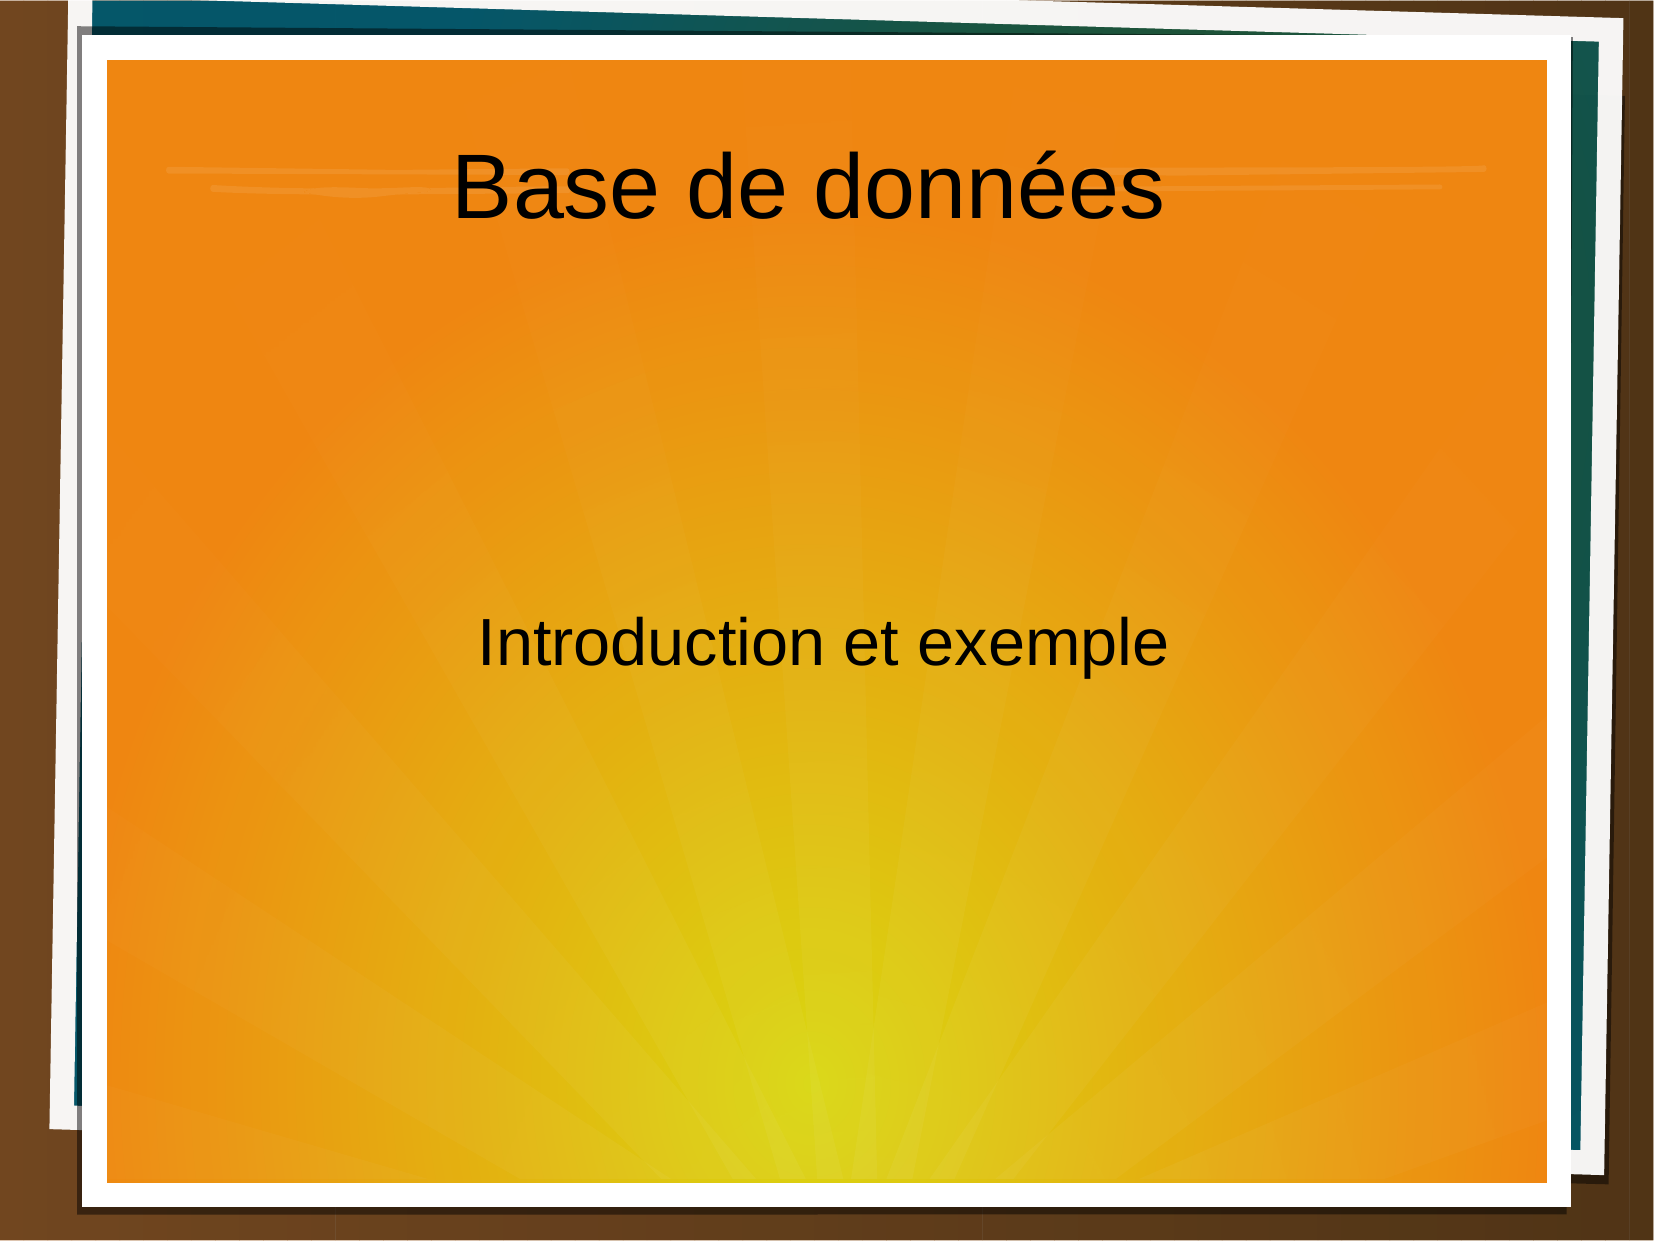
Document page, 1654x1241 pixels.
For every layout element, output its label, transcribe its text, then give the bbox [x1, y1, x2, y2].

subtitle Introduction et exemple [159, 162, 1489, 1123]
title Base de données [283, 75, 1335, 162]
